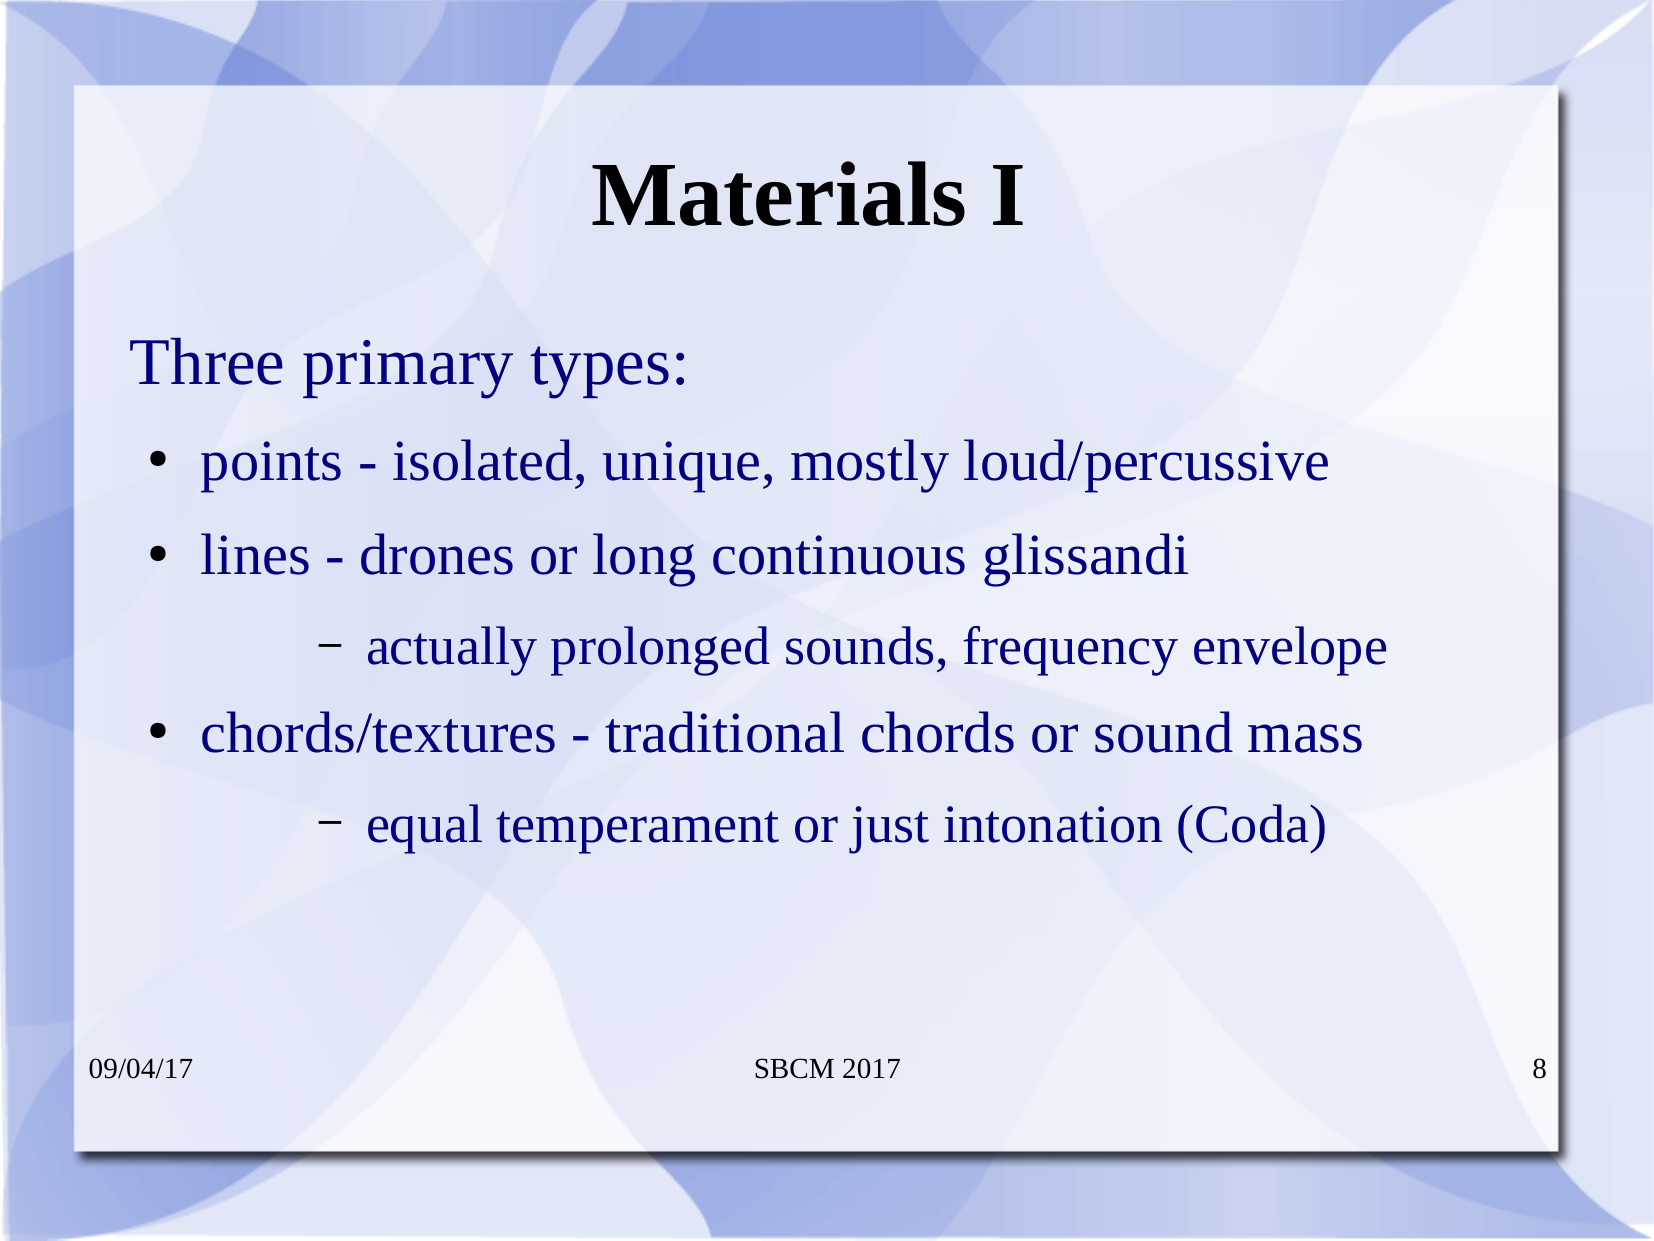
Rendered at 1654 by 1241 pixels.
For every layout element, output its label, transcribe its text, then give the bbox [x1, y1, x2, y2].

list Three primary types: points - isolated, unique, mostly loud/percussive lines - drones or long continuous glissandi actually prolonged sounds, frequency envelope chords/textures - traditional chords or sound mass equal temperament or just intonation (Coda) [129, 324, 1489, 960]
picture [0, 0, 1654, 1241]
title Materials I [82, 98, 1536, 291]
